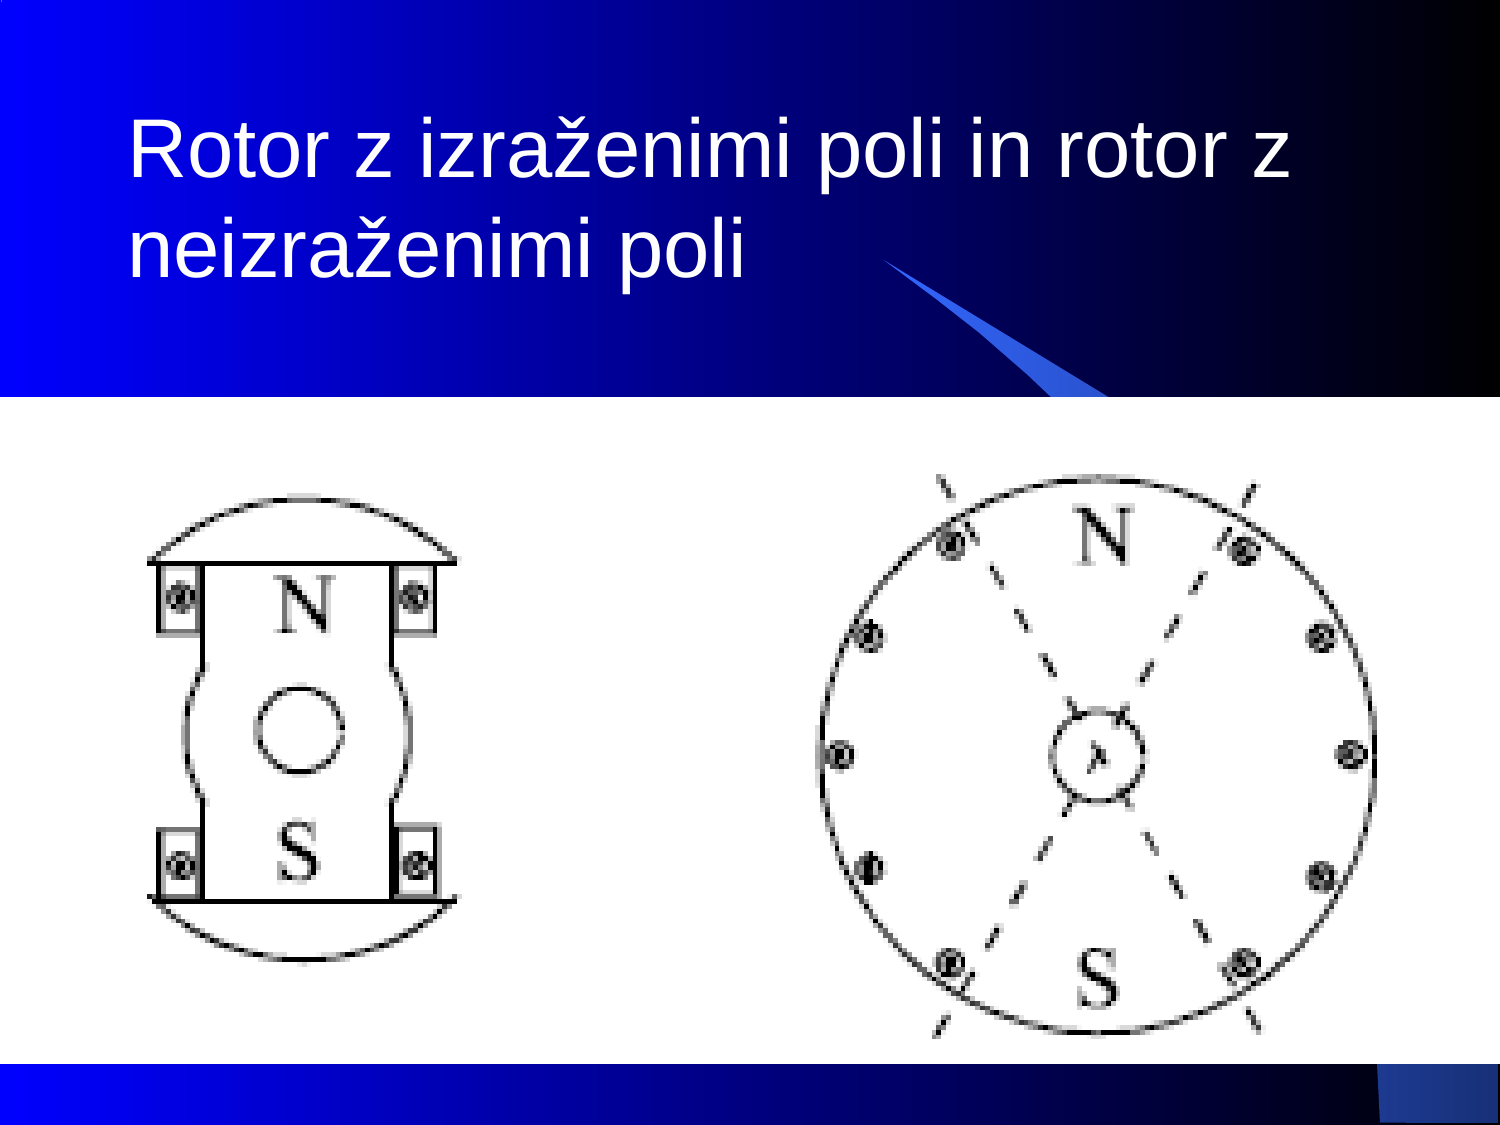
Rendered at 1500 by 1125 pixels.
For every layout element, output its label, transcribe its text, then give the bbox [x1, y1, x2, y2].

picture [0, 397, 1500, 1064]
title Rotor z izraženimi poli in rotor z neizraženimi poli [111, 86, 1438, 302]
